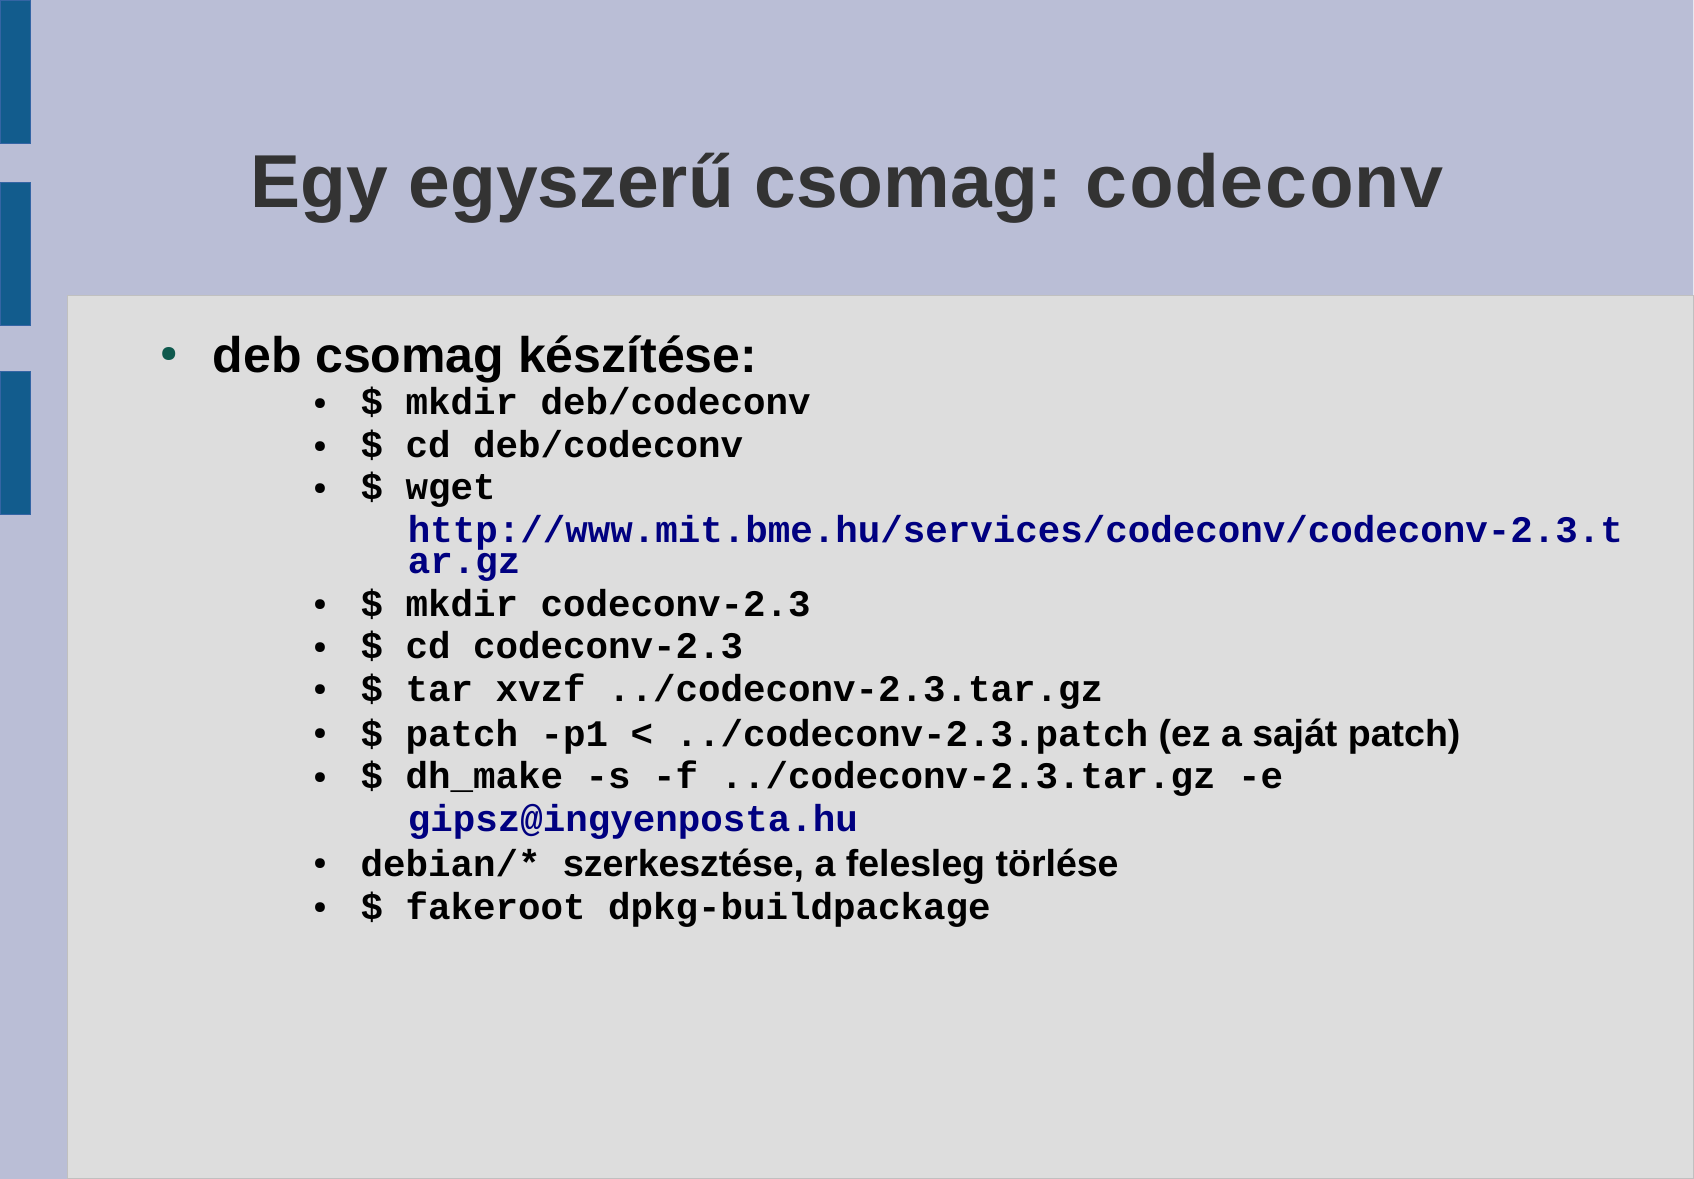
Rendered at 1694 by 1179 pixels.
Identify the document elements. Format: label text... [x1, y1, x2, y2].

list deb csomag készítése: $ mkdir deb/codeconv $ cd deb/codeconv $ wget http://www.mit.bme.hu/services/codeconv/codeconv-2.3.tar.gz $ mkdir codeconv-2.3 $ cd codeconv-2.3 $ tar xvzf ../codeconv-2.3.tar.gz $ patch -p1 < ../codeconv-2.3.patch (ez a saját patch) $ dh_make -s -f ../codeconv-2.3.tar.gz -e gipsz@ingyenposta.hu debian/* szerkesztése, a felesleg törlése $ fakeroot dpkg-buildpackage [124, 327, 1625, 1071]
title Egy egyszerű csomag: codeconv [124, 86, 1571, 284]
